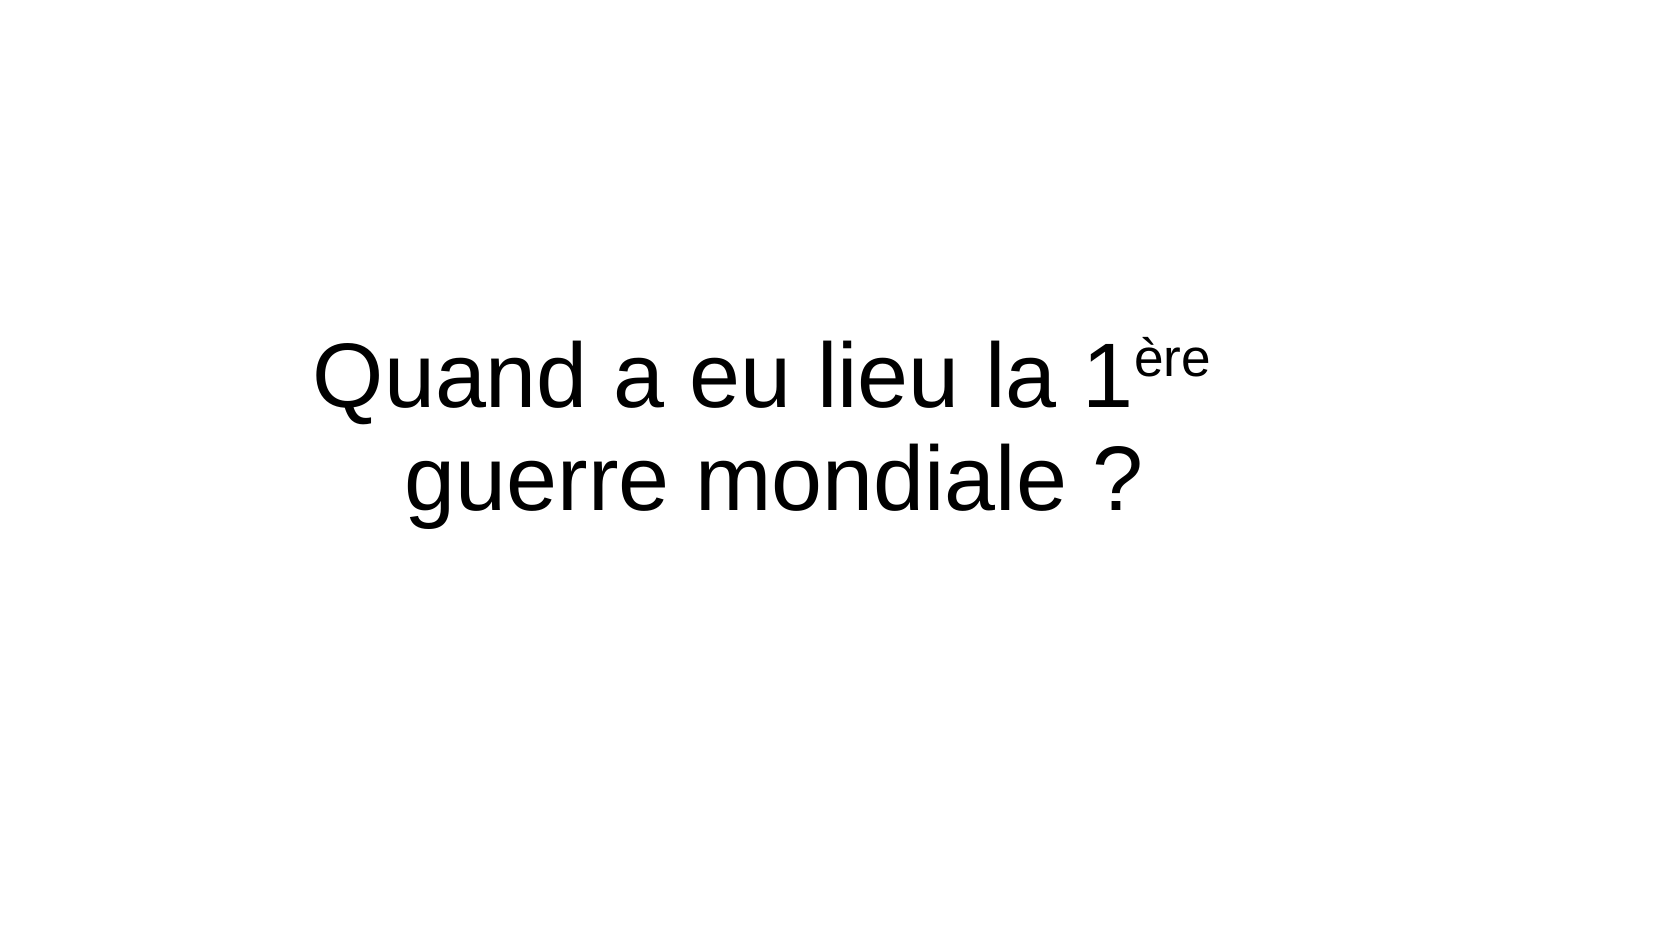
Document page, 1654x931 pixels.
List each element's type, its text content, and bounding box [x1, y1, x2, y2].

title Quand a eu lieu la 1ère guerre mondiale ? [17, 323, 1506, 532]
